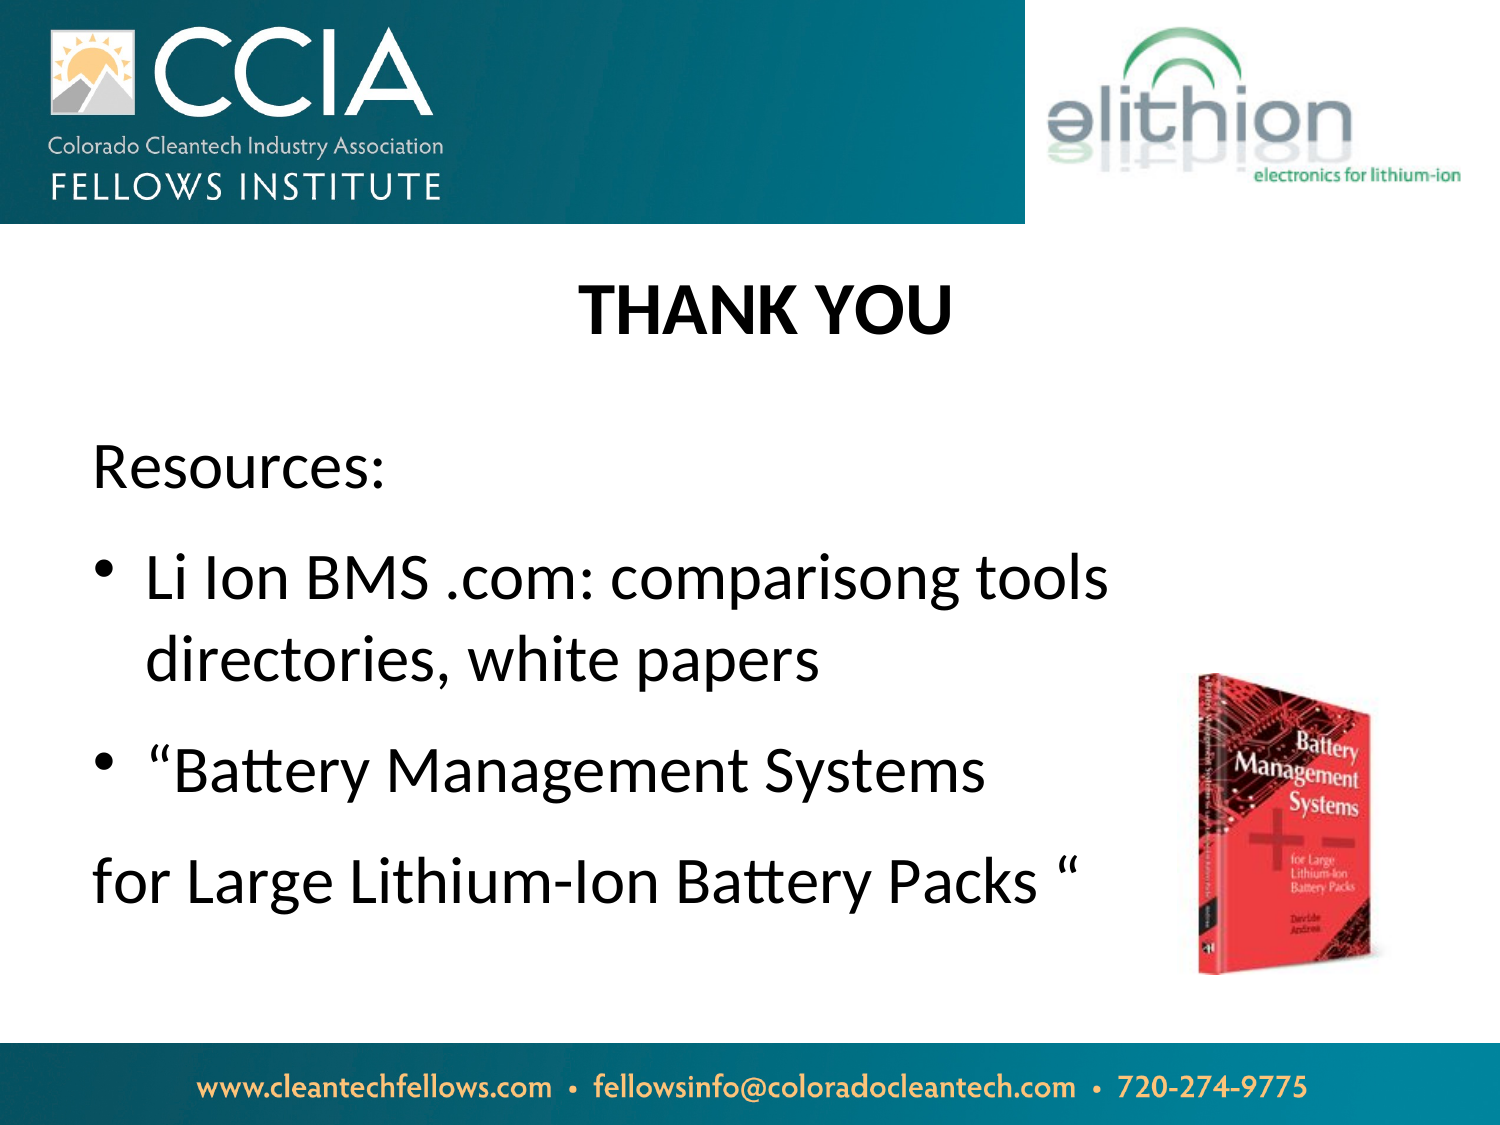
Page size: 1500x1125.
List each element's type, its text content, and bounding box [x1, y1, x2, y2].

text_box THANK YOU [75, 257, 1441, 350]
picture [0, 1043, 1500, 1125]
text_box Resources: Li Ion BMS .com: comparisong tools directories, white papers “Battery Management Systems for Large Lithium-Ion Battery Packs “ [75, 420, 1426, 1021]
picture [0, 0, 1500, 224]
picture [1177, 673, 1396, 976]
